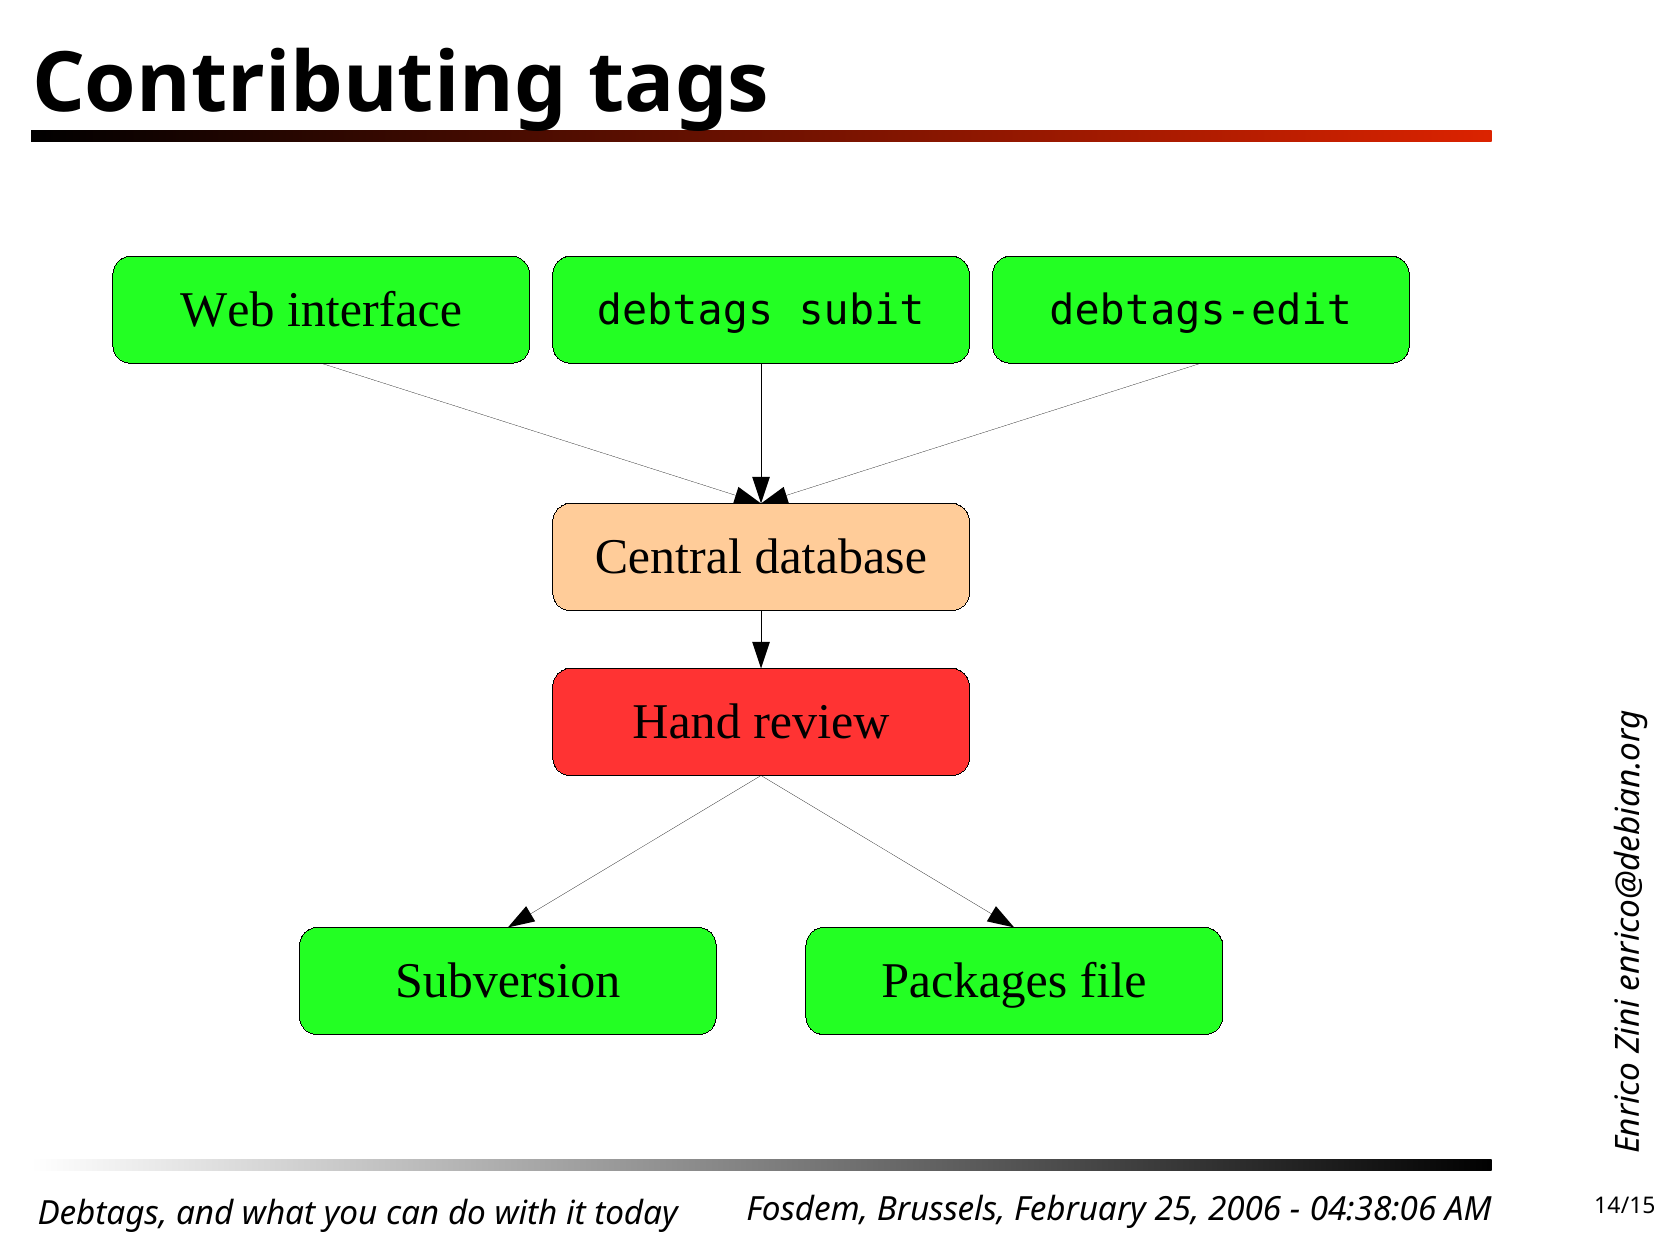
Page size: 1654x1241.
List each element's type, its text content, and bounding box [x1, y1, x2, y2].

text_box debtags-edit [992, 256, 1410, 364]
text_box Subversion [299, 927, 717, 1035]
text_box Central database [552, 503, 970, 611]
text_box Packages file [805, 927, 1223, 1035]
text_box Hand review [552, 668, 970, 776]
text_box debtags subit [552, 256, 970, 364]
text_box Contributing tags [32, 22, 1439, 159]
text_box Web interface [112, 256, 530, 364]
